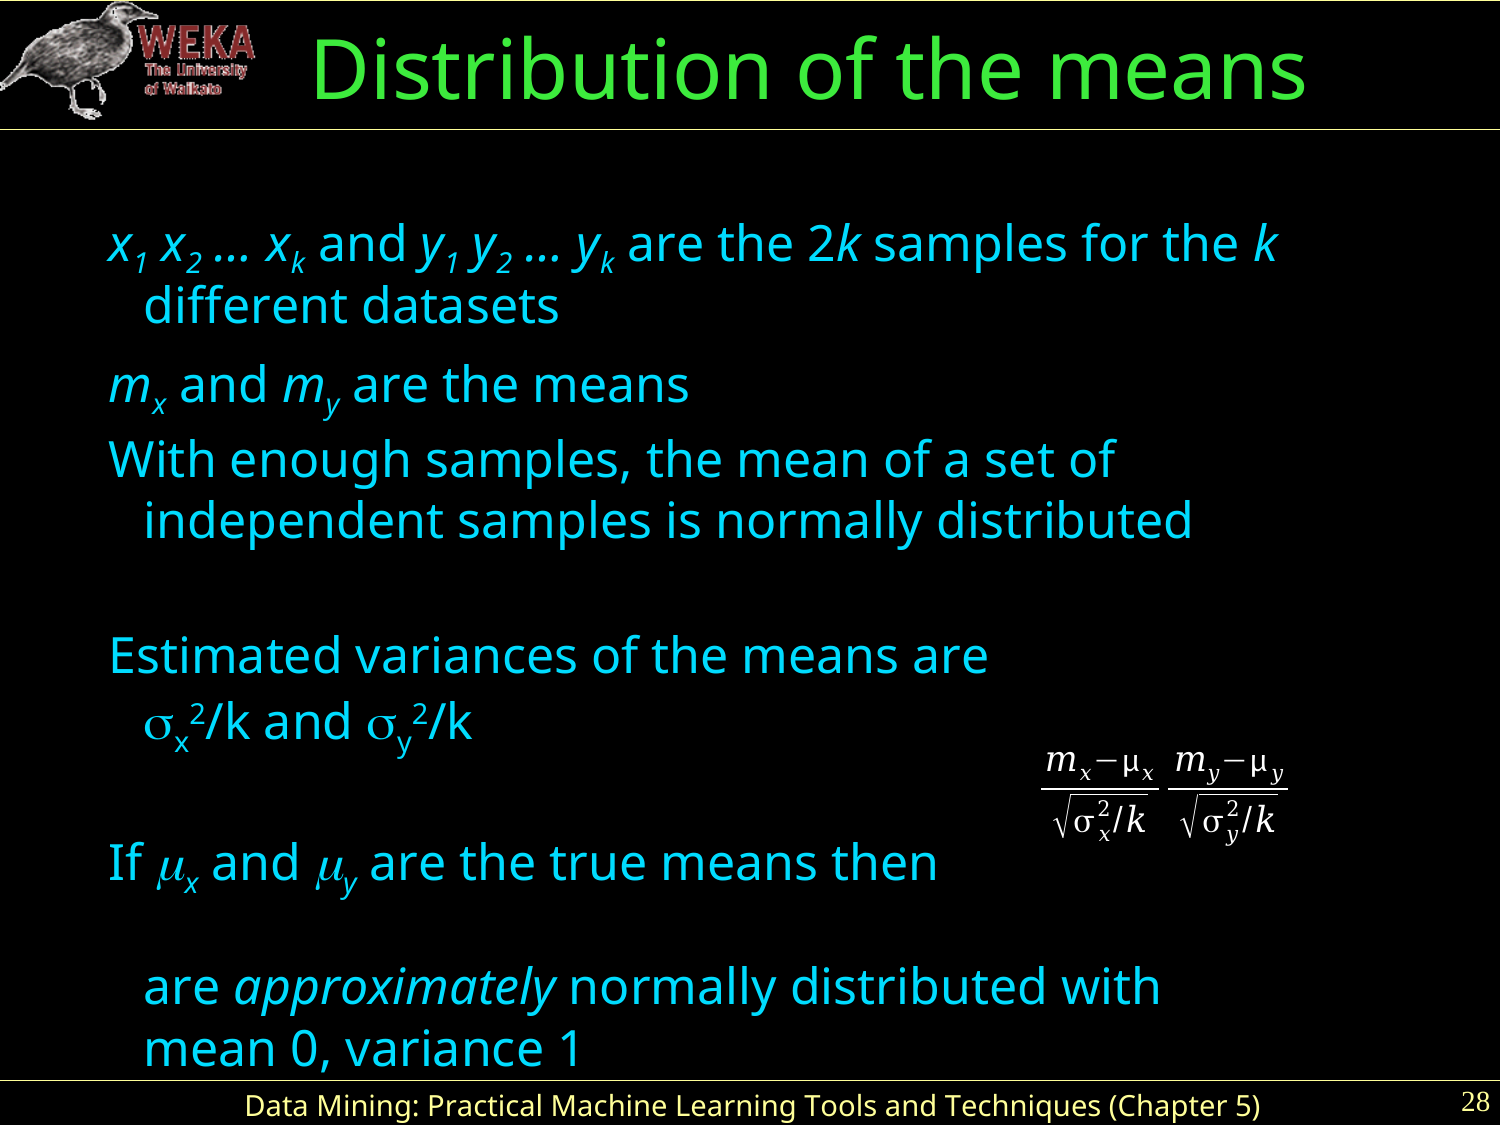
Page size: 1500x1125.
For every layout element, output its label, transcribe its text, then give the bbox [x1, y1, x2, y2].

chart [1033, 738, 1296, 847]
picture [0, 1, 266, 129]
text_box x1 x2 … xk and y1 y2 … yk are the 2k samples for the k different datasets mx and my are the means With enough samples, the mean of a set of independent samples is normally distributed Estimated variances of the means are sx2/k and sy2/k If mx and my are the true means then are approximately normally distributed with mean 0, variance 1 [58, 200, 1359, 1063]
title Distribution of the means [295, 0, 1500, 148]
